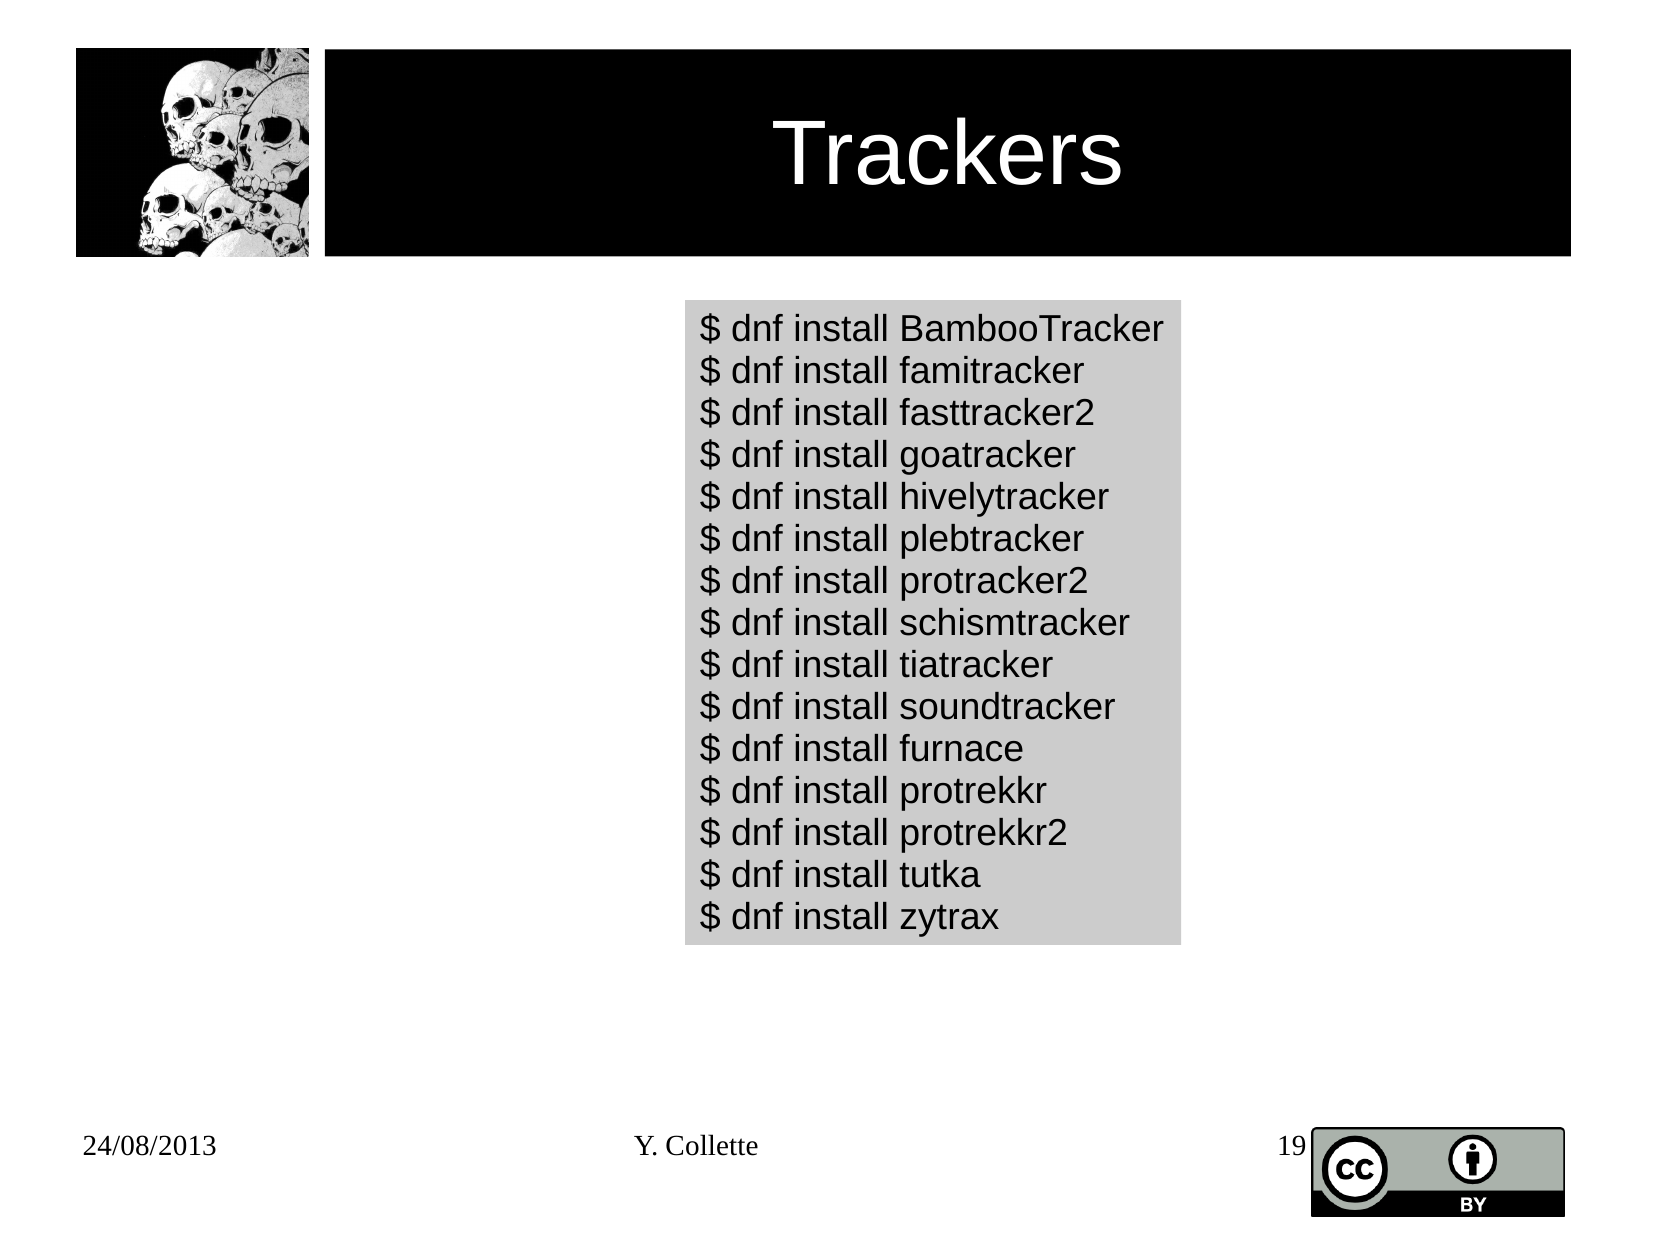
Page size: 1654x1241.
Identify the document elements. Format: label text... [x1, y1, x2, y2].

text_box $ dnf install BambooTracker $ dnf install famitracker $ dnf install fasttracker2 $ dnf install goatracker $ dnf install hivelytracker $ dnf install plebtracker $ dnf install protracker2 $ dnf install schismtracker $ dnf install tiatracker $ dnf install soundtracker $ dnf install furnace $ dnf install protrekkr $ dnf install protrekkr2 $ dnf install tutka $ dnf install zytrax [685, 300, 1182, 945]
picture [1311, 1127, 1565, 1217]
picture [76, 48, 309, 257]
title Trackers [324, 49, 1571, 257]
